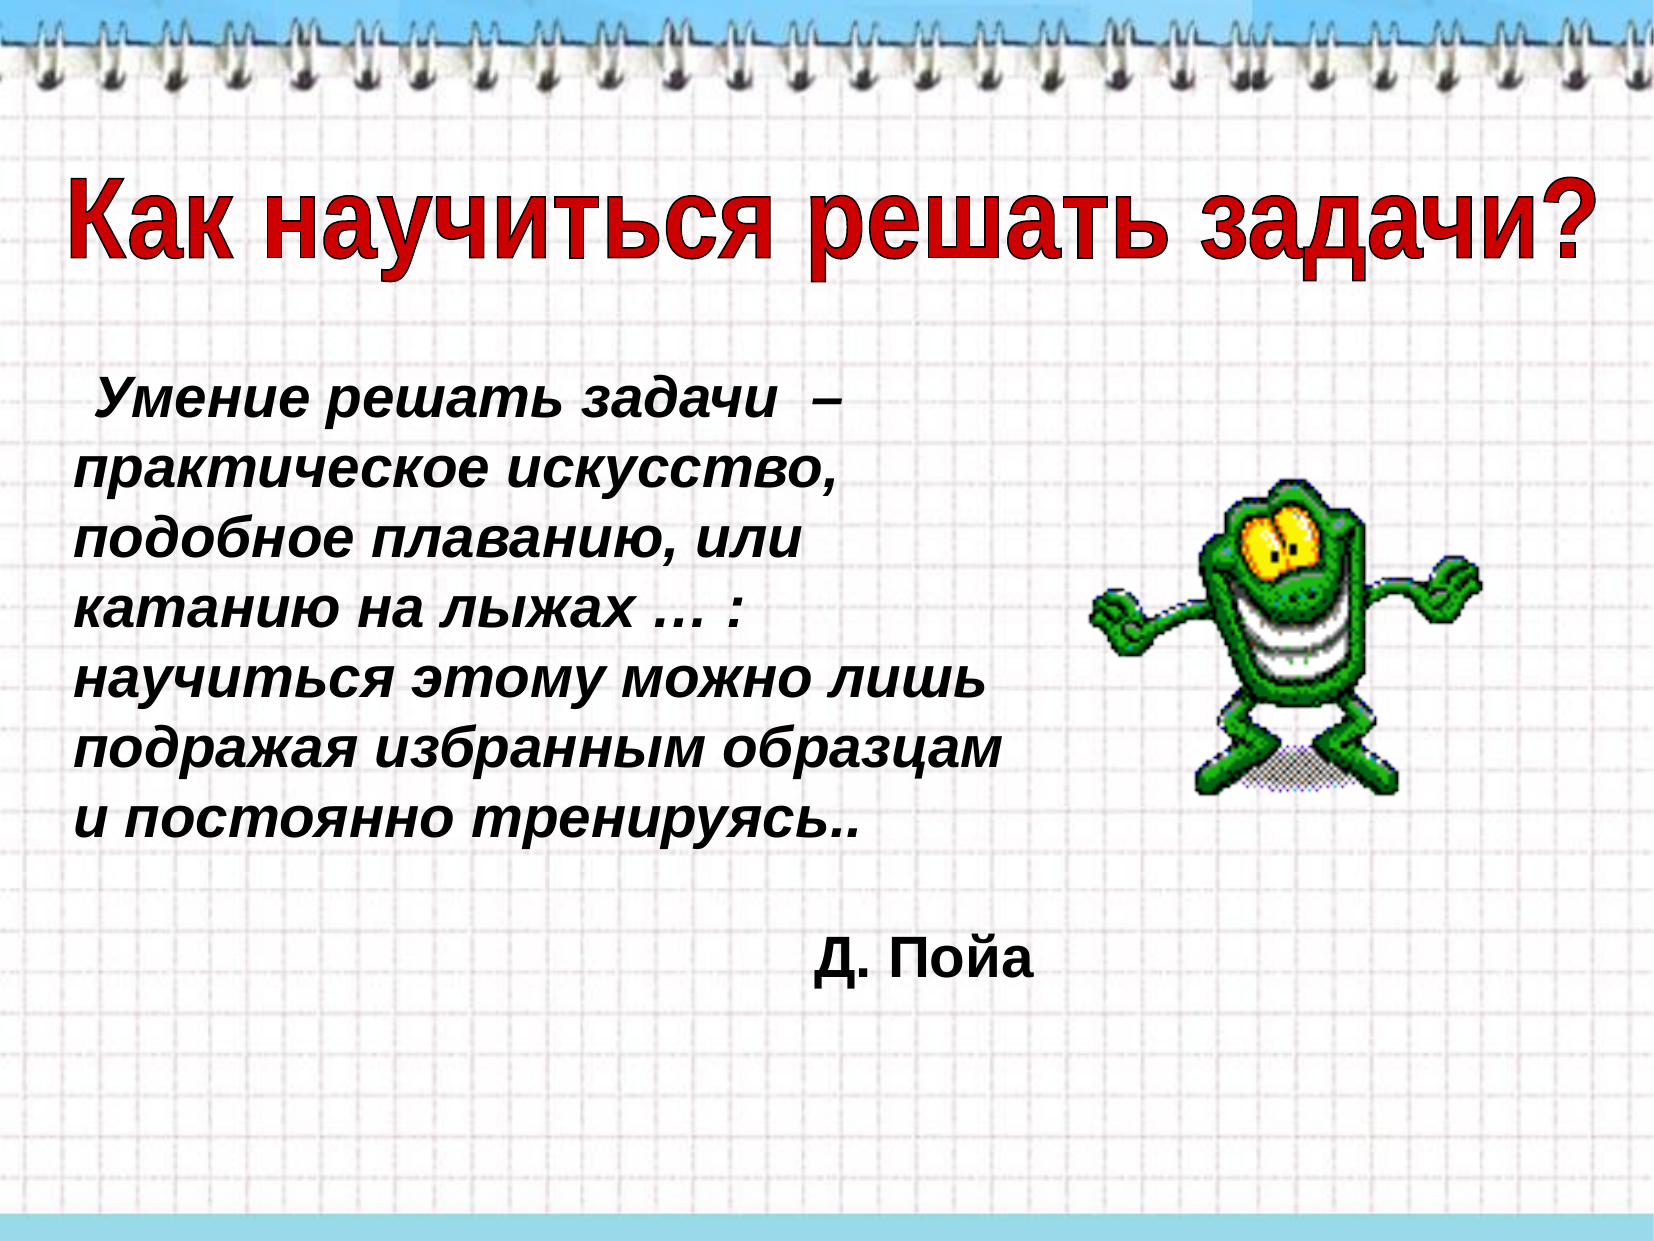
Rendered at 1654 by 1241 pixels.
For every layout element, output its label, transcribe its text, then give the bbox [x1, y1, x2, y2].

text_box Как научиться решать задачи? [608, 196, 659, 258]
text_box Как научиться решать задачи? [1544, 177, 1595, 234]
text_box Как научиться решать задачи? [928, 196, 998, 258]
text_box Как научиться решать задачи? [1250, 195, 1365, 268]
text_box Умение решать задачи – практическое искусство, подобное плаванию, или катанию на лыжах … : научиться этому можно лишь подражая избранным образцам и постоянно тренируясь.. Д. Пойа [58, 351, 969, 998]
text_box Как научиться решать задачи? [1484, 196, 1533, 258]
text_box Как научиться решать задачи? [129, 195, 184, 259]
text_box Как научиться решать задачи? [497, 196, 546, 258]
text_box Как научиться решать задачи? [666, 195, 716, 259]
text_box Как научиться решать задачи? [436, 196, 484, 258]
text_box Как научиться решать задачи? [554, 196, 599, 258]
text_box Как научиться решать задачи? [869, 195, 919, 259]
text_box Как научиться решать задачи? [1116, 196, 1168, 258]
text_box Как научиться решать задачи? [1063, 196, 1107, 258]
text_box Как научиться решать задачи? [267, 196, 315, 258]
text_box Как научиться решать задачи? [811, 195, 862, 282]
text_box Как научиться решать задачи? [377, 196, 432, 282]
text_box Как научиться решать задачи? [1423, 196, 1472, 258]
text_box Как научиться решать задачи? [324, 195, 378, 259]
text_box Как научиться решать задачи? [1369, 195, 1423, 259]
text_box Как научиться решать задачи? [718, 196, 770, 258]
text_box Как научиться решать задачи? [71, 178, 126, 258]
text_box Как научиться решать задачи? [1007, 195, 1062, 259]
text_box Как научиться решать задачи? [1201, 195, 1246, 259]
text_box Как научиться решать задачи? [189, 196, 233, 258]
picture [0, 0, 1654, 1241]
